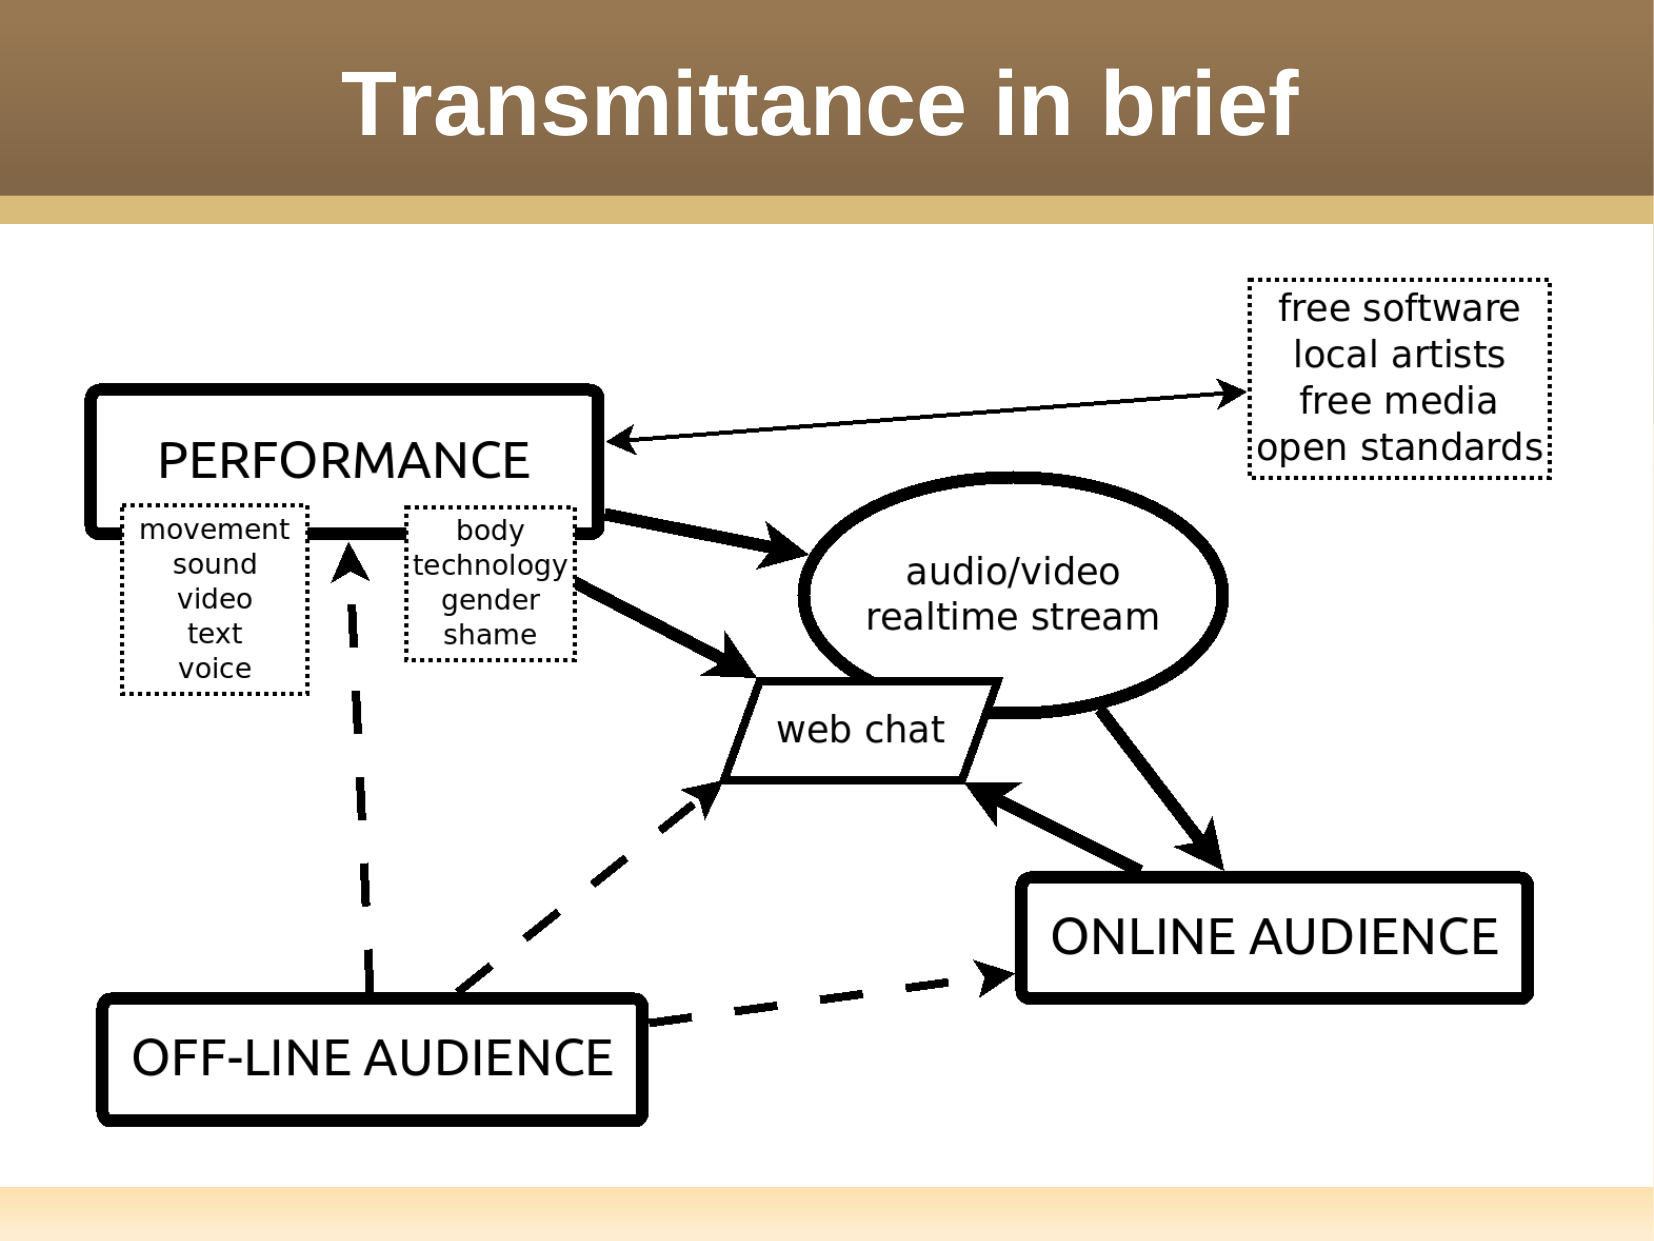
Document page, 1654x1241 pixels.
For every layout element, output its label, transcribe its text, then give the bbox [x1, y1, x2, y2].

picture [0, 0, 1654, 1241]
title Transmittance in brief [76, 0, 1565, 208]
